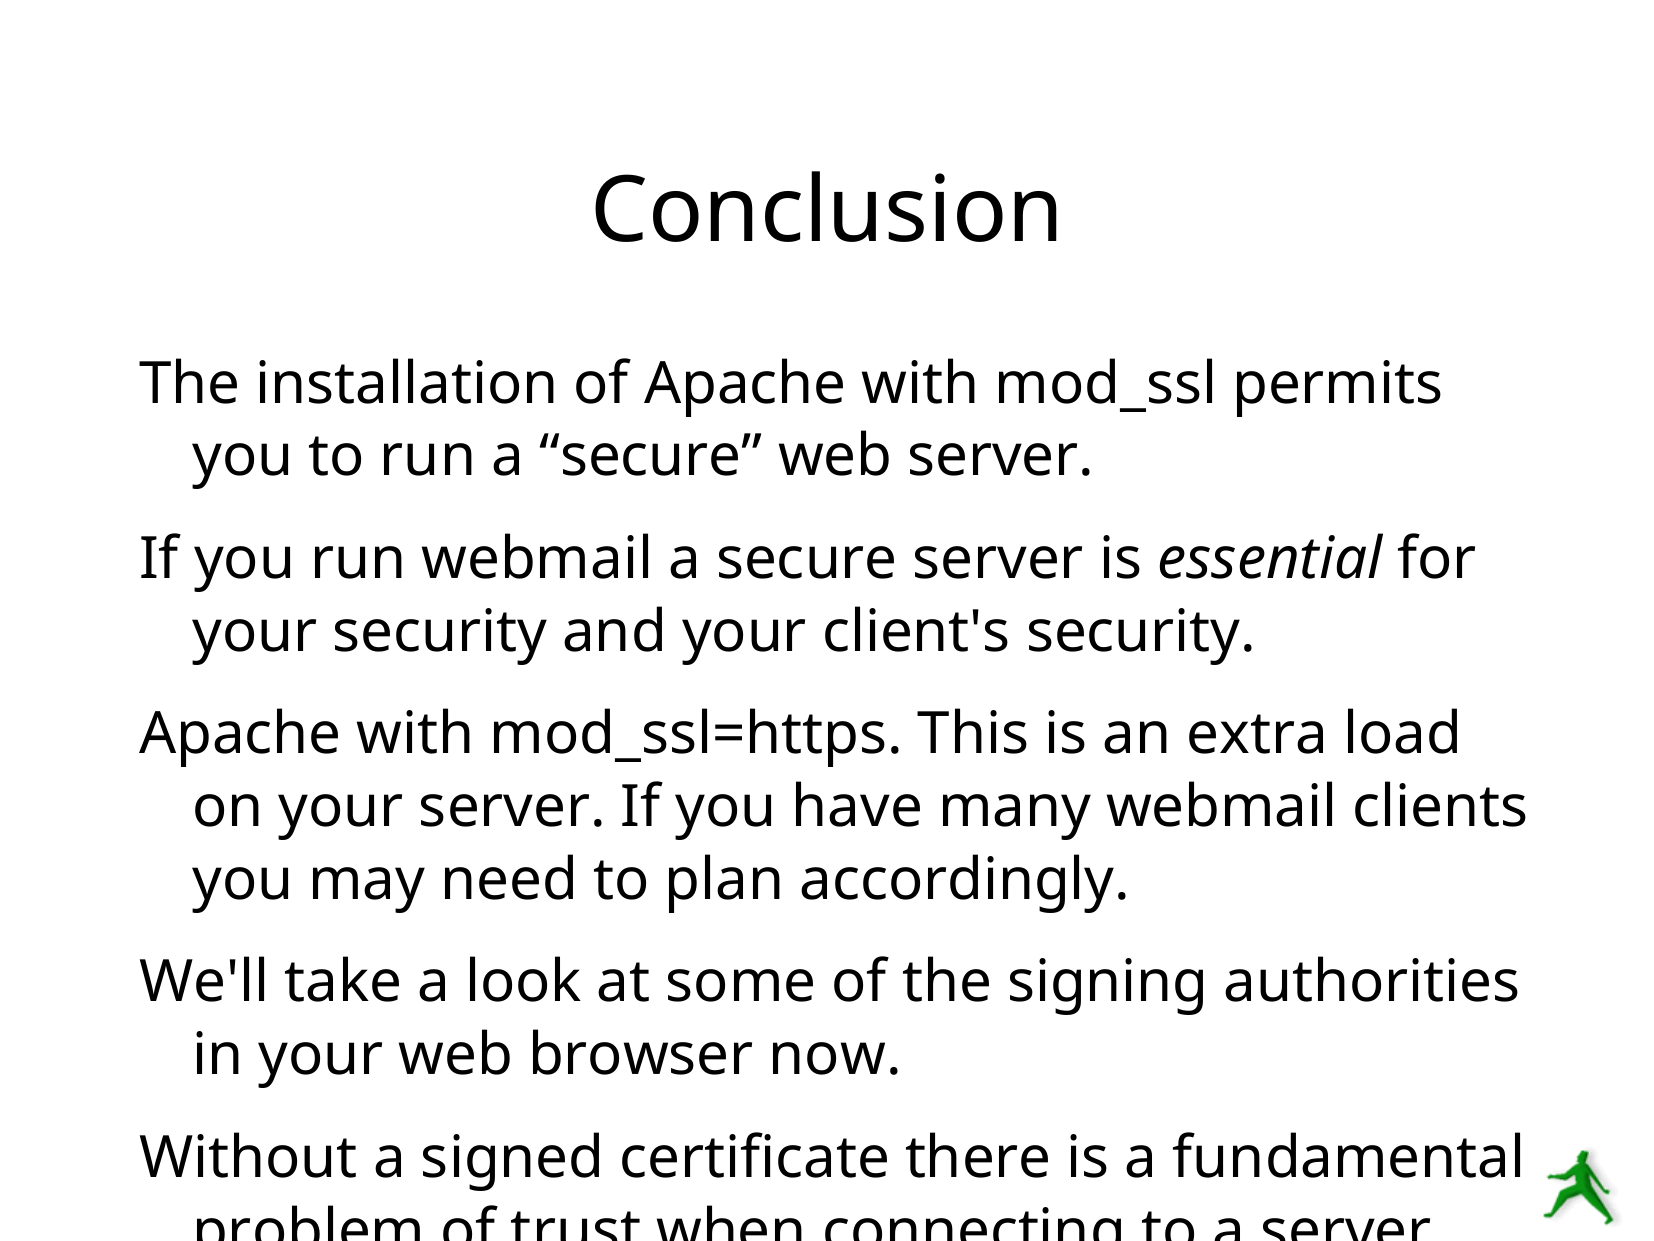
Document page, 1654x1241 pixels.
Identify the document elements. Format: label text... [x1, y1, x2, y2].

list The installation of Apache with mod_ssl permits you to run a “secure” web server. If you run webmail a secure server is essential for your security and your client's security. Apache with mod_ssl=https. This is an extra load on your server. If you have many webmail clients you may need to plan accordingly. We'll take a look at some of the signing authorities in your web browser now. Without a signed certificate there is a fundamental problem of trust when connecting to a server. [121, 344, 1534, 1205]
picture [1541, 1135, 1634, 1227]
title Conclusion [121, 102, 1534, 311]
